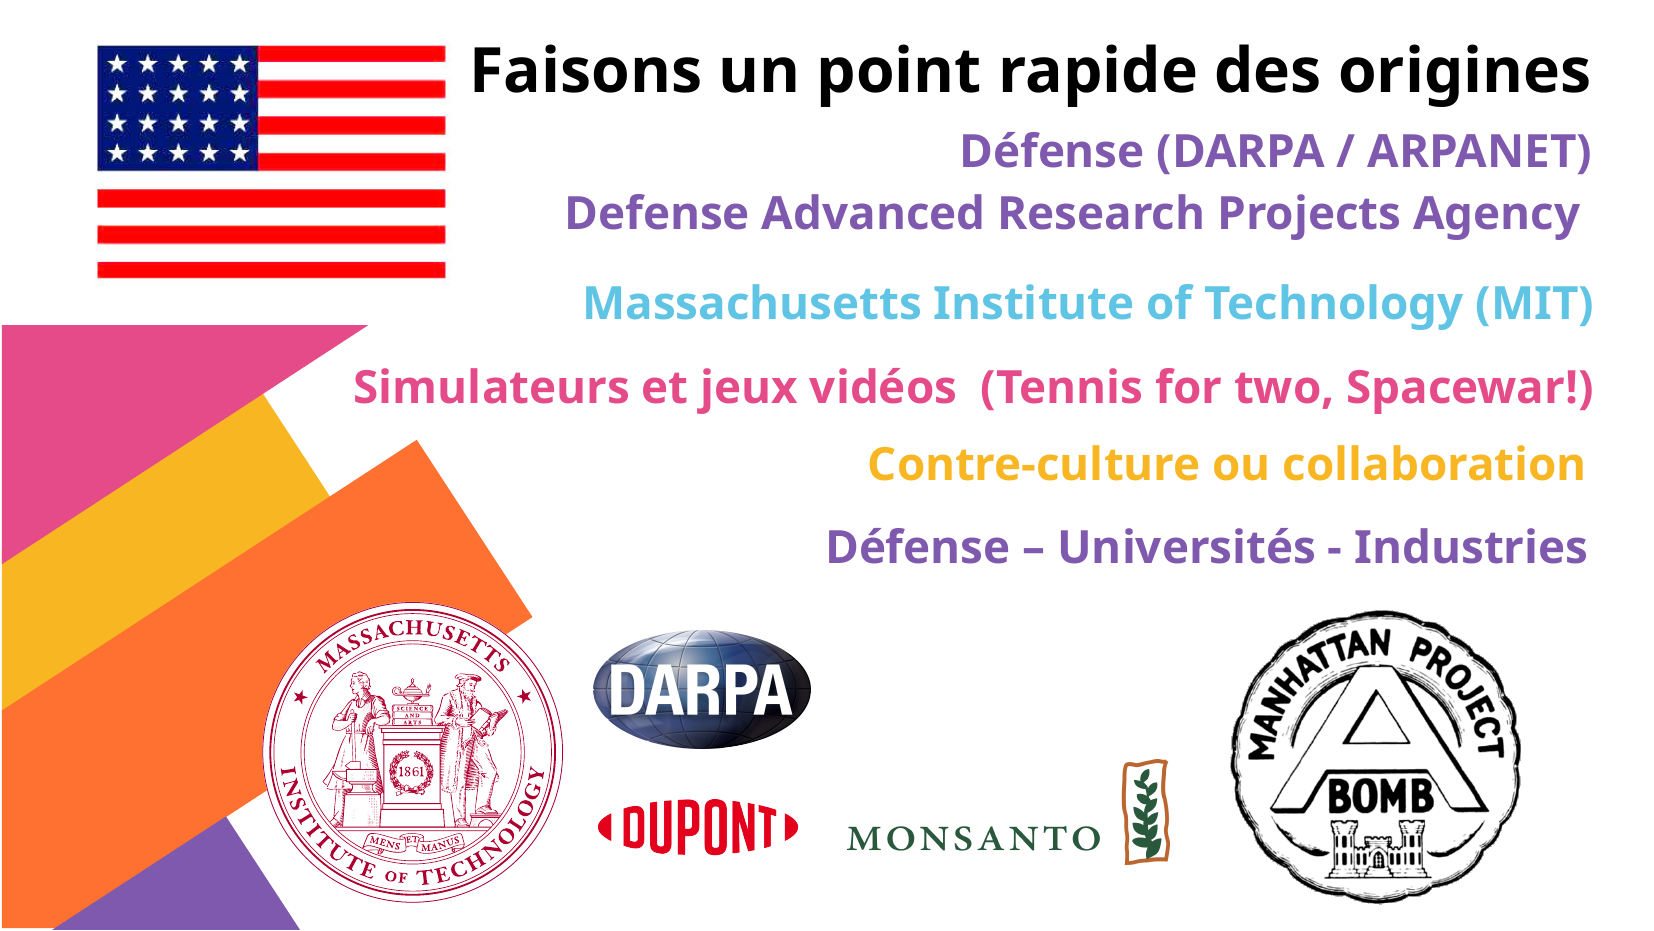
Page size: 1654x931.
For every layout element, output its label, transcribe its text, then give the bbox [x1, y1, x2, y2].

picture [261, 601, 564, 904]
title Massachusetts Institute of Technology (MIT) [531, 253, 1595, 348]
picture [595, 797, 801, 857]
title Contre-culture ou collaboration [767, 429, 1588, 497]
title Faisons un point rapide des origines [354, 0, 1593, 153]
picture [1228, 608, 1524, 906]
title Défense – Universités - Industries [738, 507, 1589, 585]
picture [593, 630, 811, 749]
picture [847, 759, 1170, 865]
title Défense (DARPA / ARPANET) Defense Advanced Research Projects Agency [542, 153, 1593, 253]
title Simulateurs et jeux vidéos (Tennis for two, Spacewar!) [295, 348, 1595, 423]
picture [0, 0, 542, 325]
